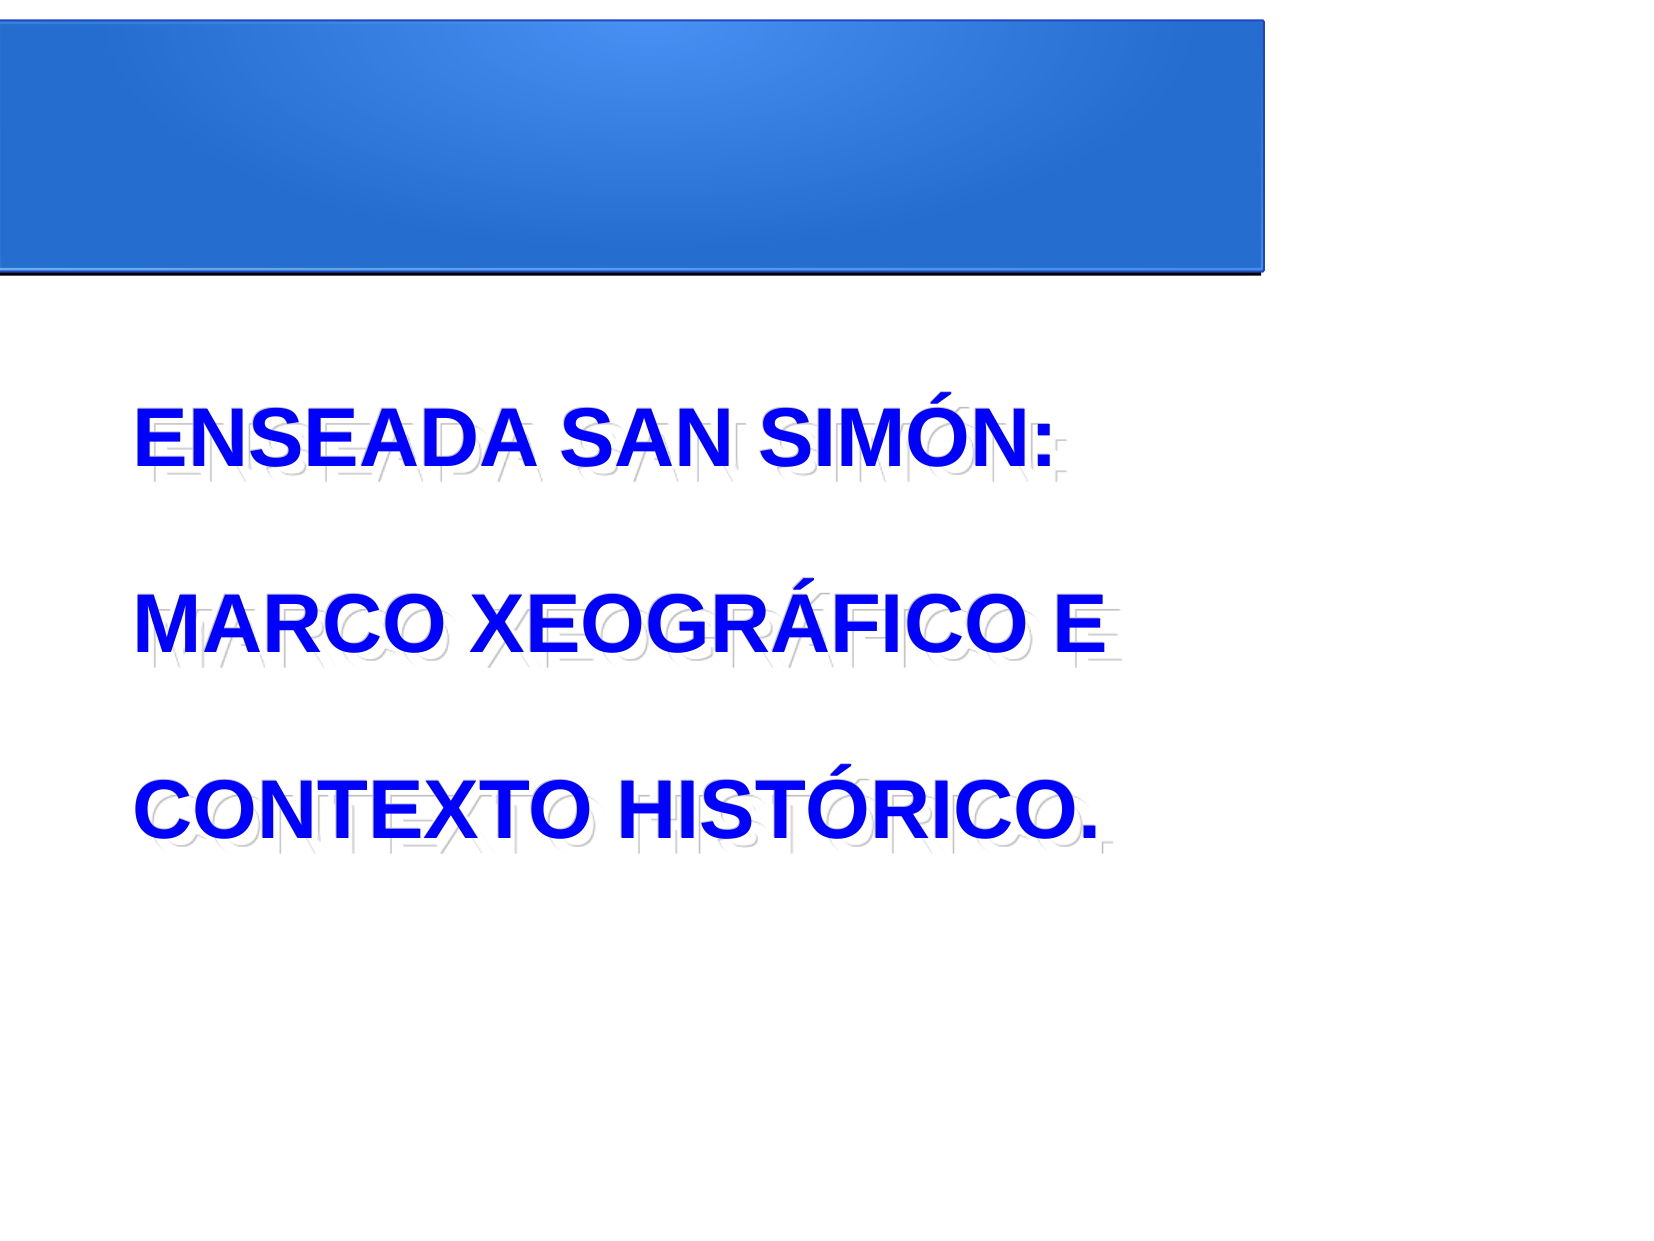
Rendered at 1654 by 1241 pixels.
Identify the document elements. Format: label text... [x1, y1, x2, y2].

text_box ENSEADA SAN SIMÓN: MARCO XEOGRÁFICO E CONTEXTO HISTÓRICO. [118, 383, 1447, 1202]
